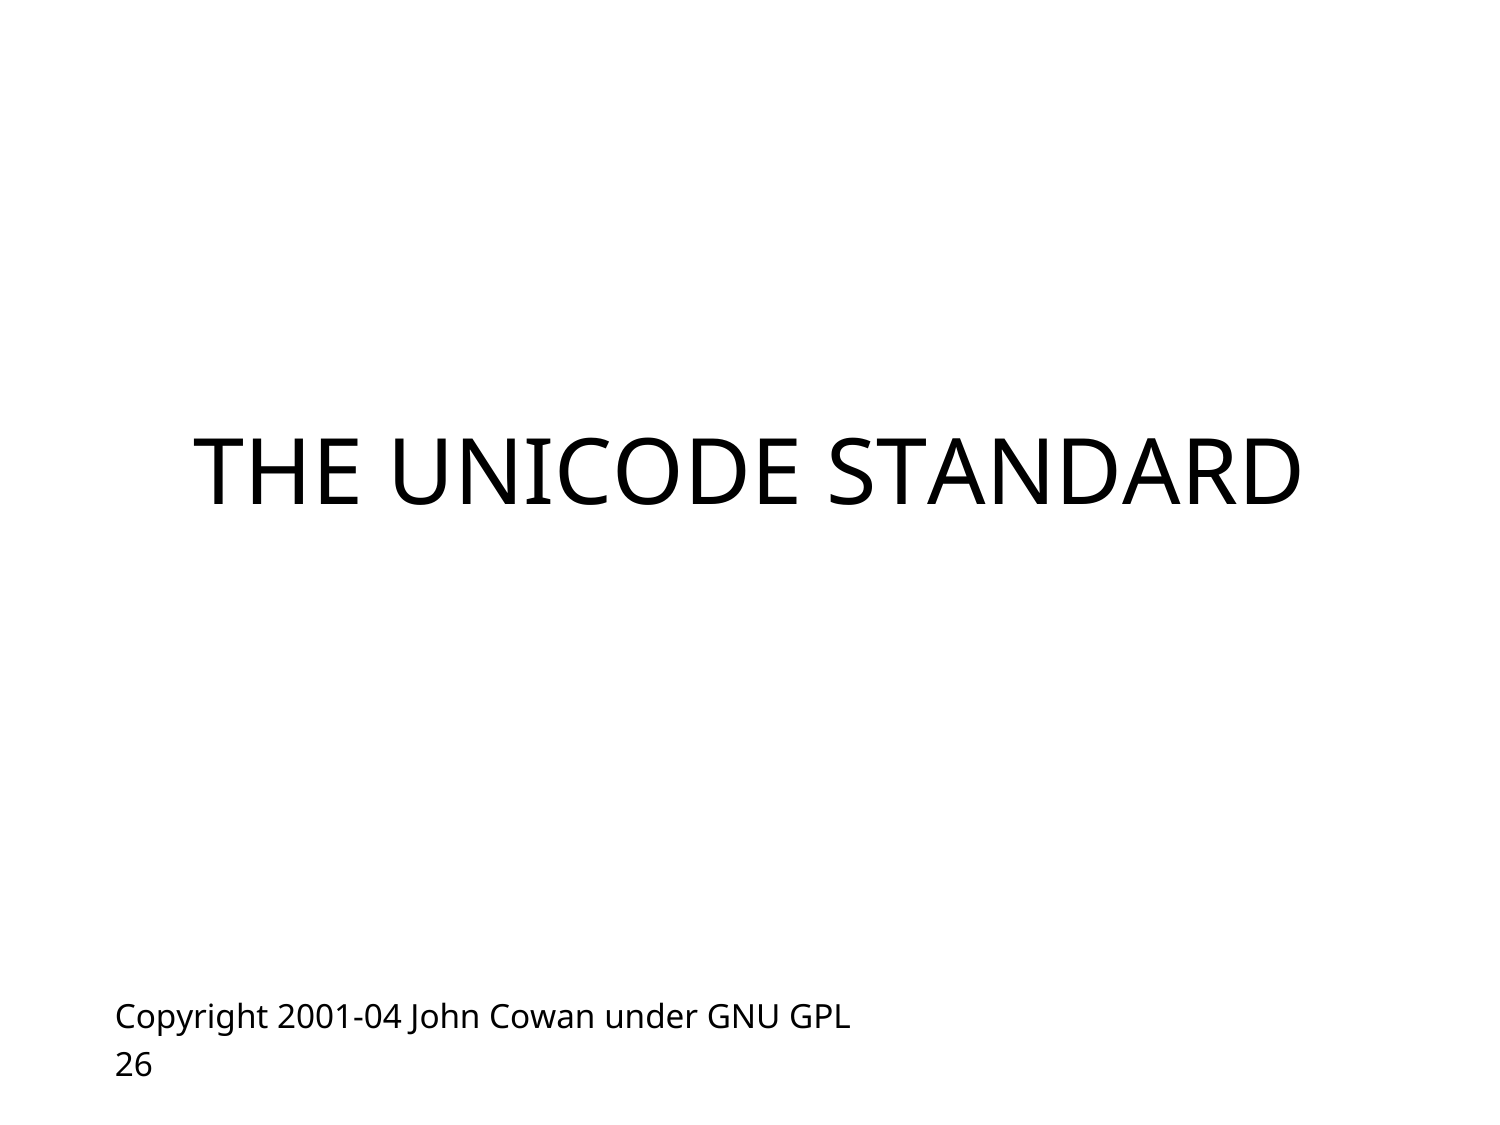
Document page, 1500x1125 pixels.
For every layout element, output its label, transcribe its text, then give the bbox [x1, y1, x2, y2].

title THE UNICODE STANDARD [112, 375, 1388, 563]
